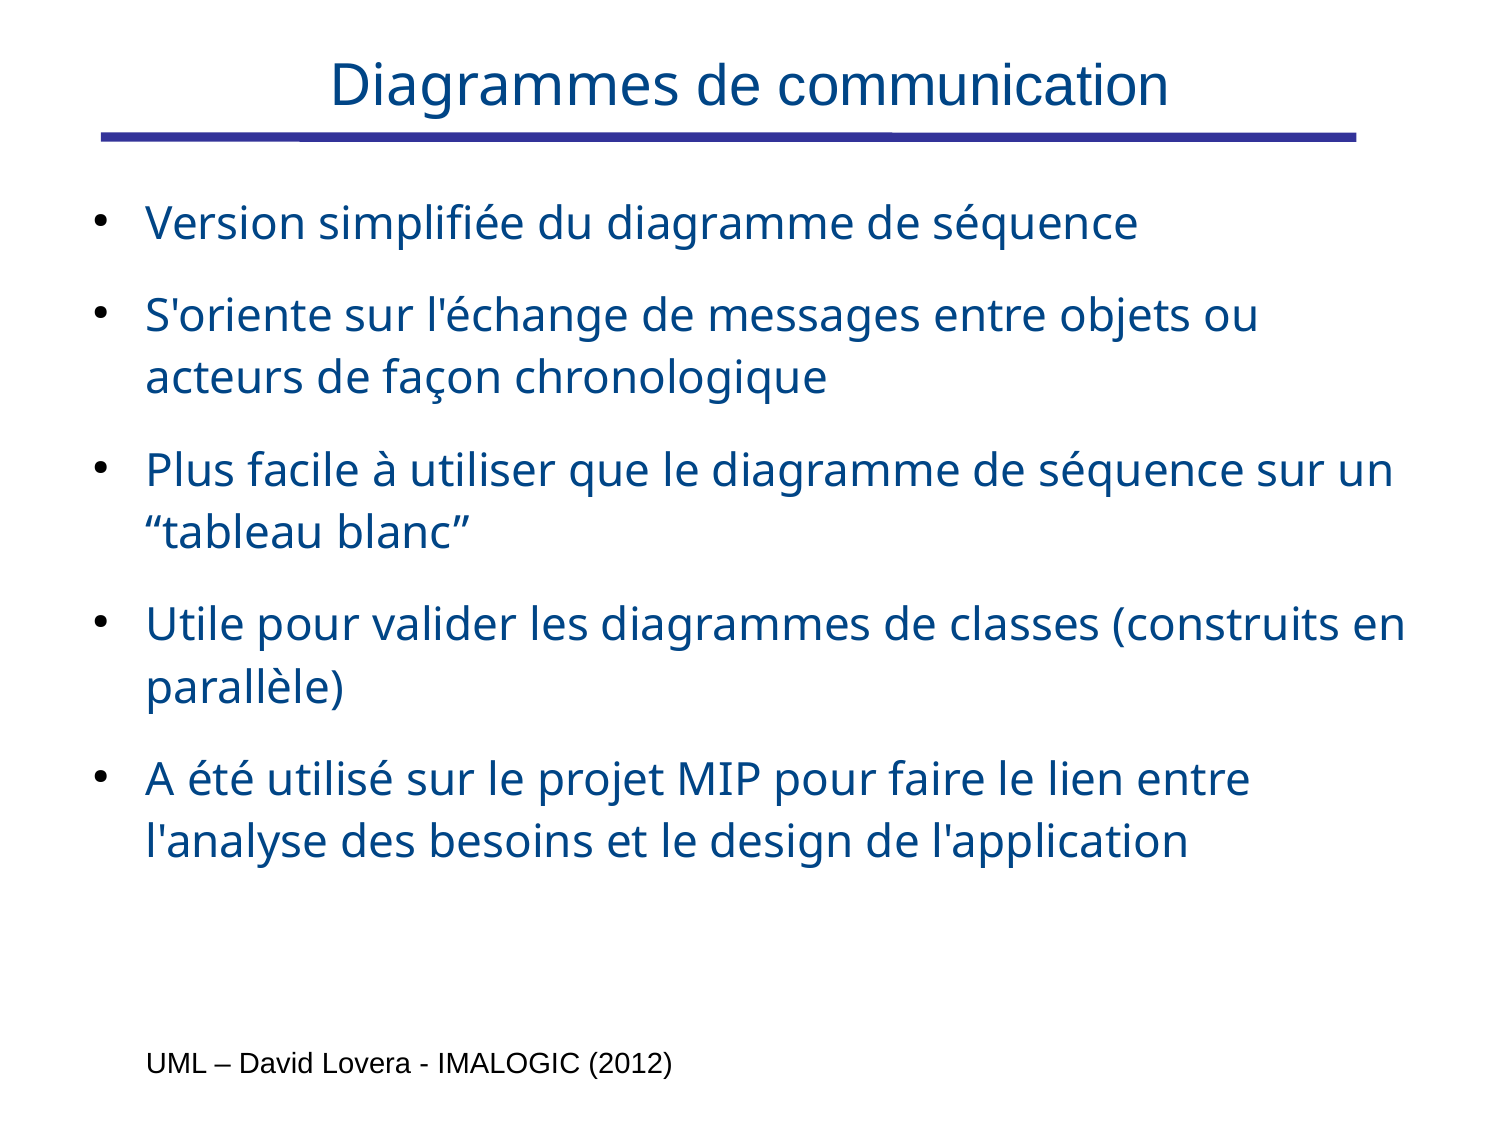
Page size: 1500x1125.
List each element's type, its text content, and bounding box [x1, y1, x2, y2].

title Diagrammes de communication [75, 30, 1426, 136]
list UML – David Lovera - IMALOGIC (2012) [74, 1047, 1425, 1087]
list Version simplifiée du diagramme de séquence S'oriente sur l'échange de messages entre objets ou acteurs de façon chronologique Plus facile à utiliser que le diagramme de séquence sur un “tableau blanc” Utile pour valider les diagrammes de classes (construits en parallèle) A été utilisé sur le projet MIP pour faire le lien entre l'analyse des besoins et le design de l'application [74, 190, 1425, 953]
